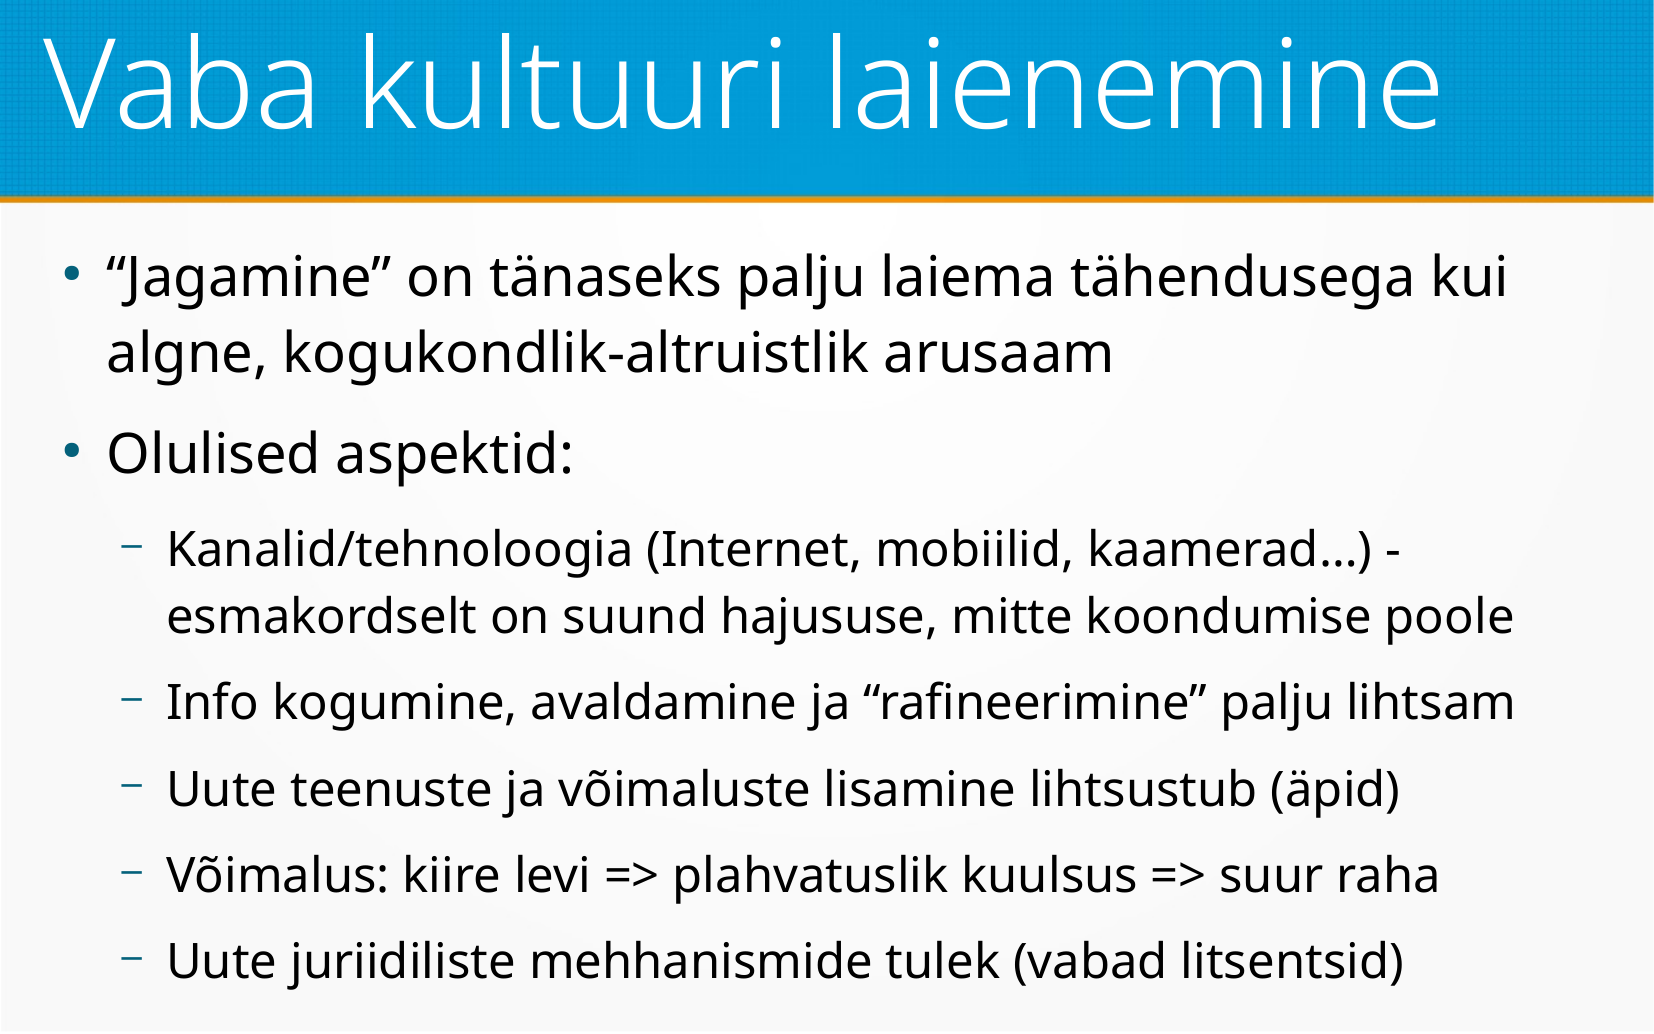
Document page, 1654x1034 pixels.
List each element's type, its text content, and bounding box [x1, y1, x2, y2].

title Vaba kultuuri laienemine [43, 0, 1619, 166]
list “Jagamine” on tänaseks palju laiema tähendusega kui algne, kogukondlik-altruistlik arusaam Olulised aspektid: Kanalid/tehnoloogia (Internet, mobiilid, kaamerad…) - esmakordselt on suund hajususe, mitte koondumise poole Info kogumine, avaldamine ja “rafineerimine” palju lihtsam Uute teenuste ja võimaluste lisamine lihtsustub (äpid) Võimalus: kiire levi => plahvatuslik kuulsus => suur raha Uute juriidiliste mehhanismide tulek (vabad litsentsid) [47, 236, 1607, 1002]
picture [0, 195, 1654, 1034]
